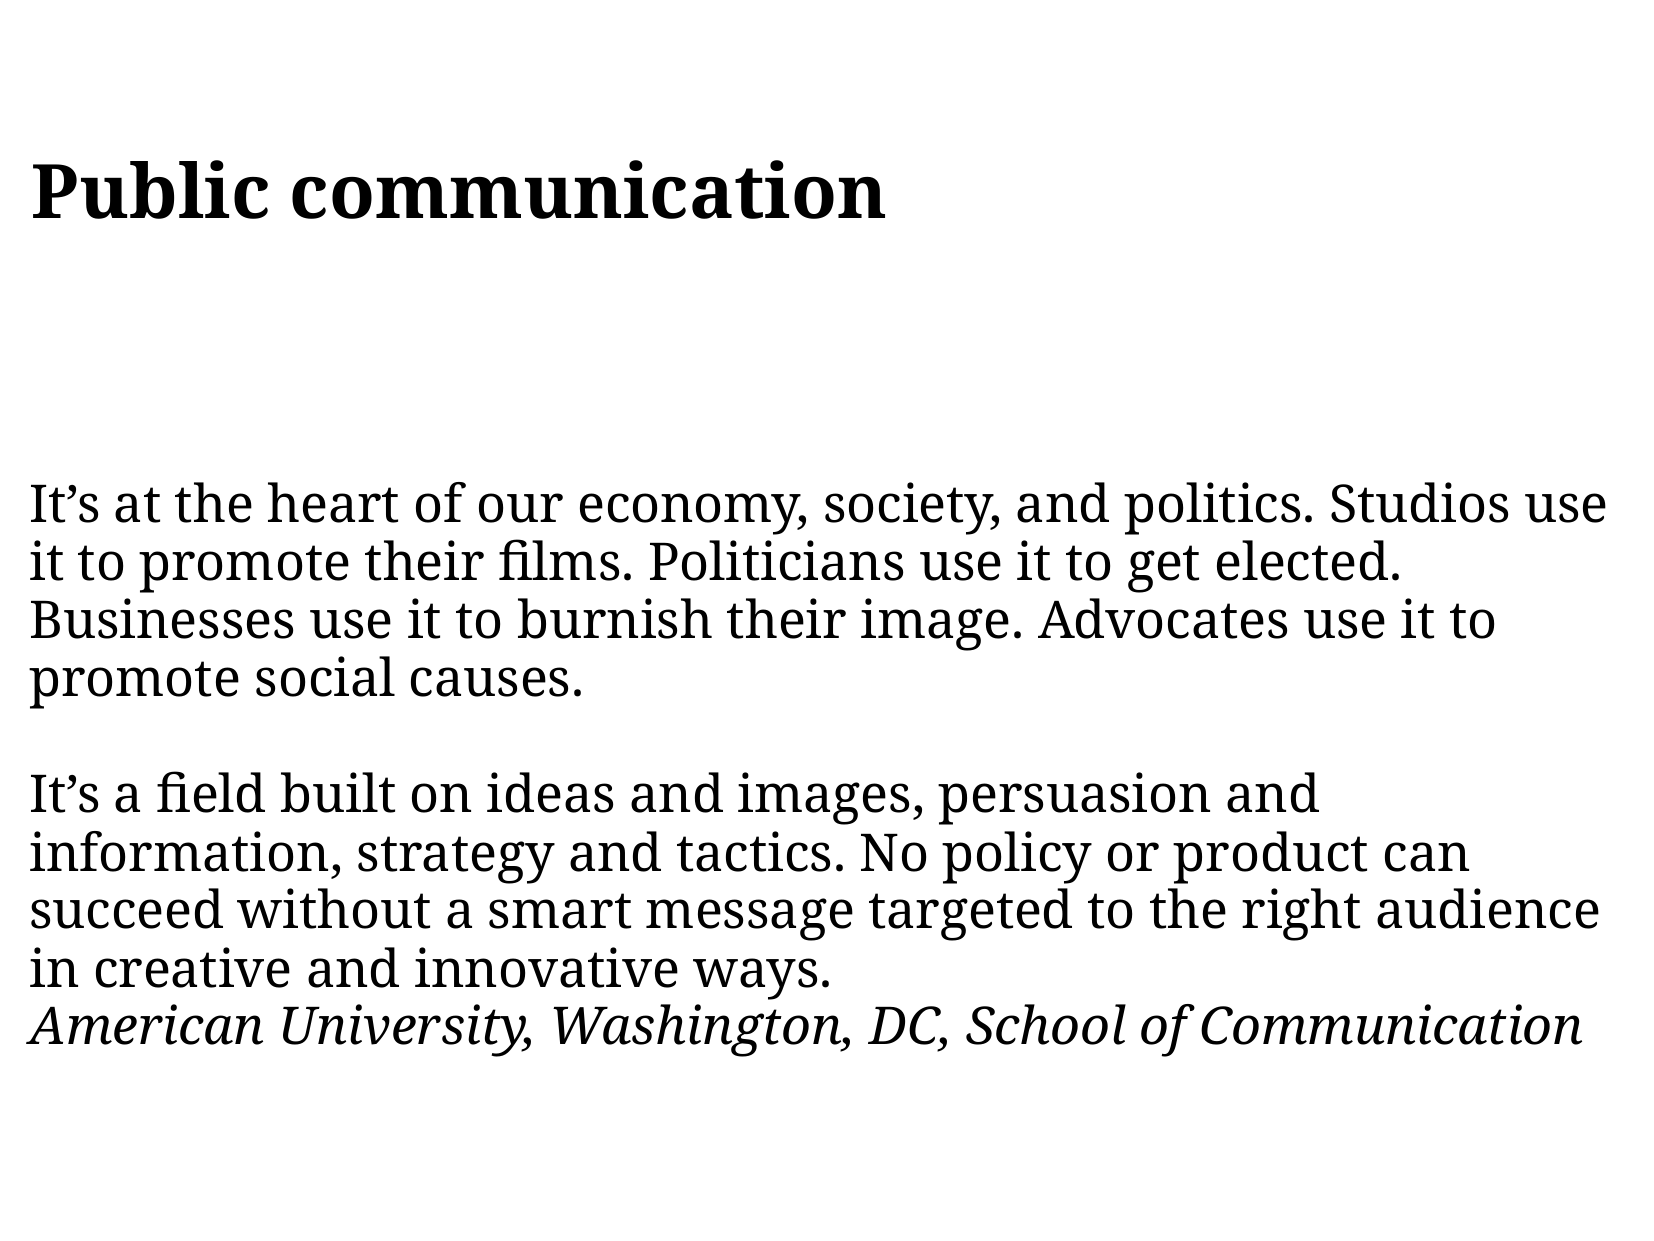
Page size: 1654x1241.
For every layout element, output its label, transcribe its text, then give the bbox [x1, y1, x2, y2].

title [30, 129, 1519, 337]
text_box Public communication It’s at the heart of our economy, society, and politics. Studios use it to promote their films. Politicians use it to get elected. Businesses use it to burnish their image. Advocates use it to promote social causes. It’s a field built on ideas and images, persuasion and information, strategy and tactics. No policy or product can succeed without a smart message targeted to the right audience in creative and innovative ways. American University, Washington, DC, School of Communication [29, 306, 1625, 903]
